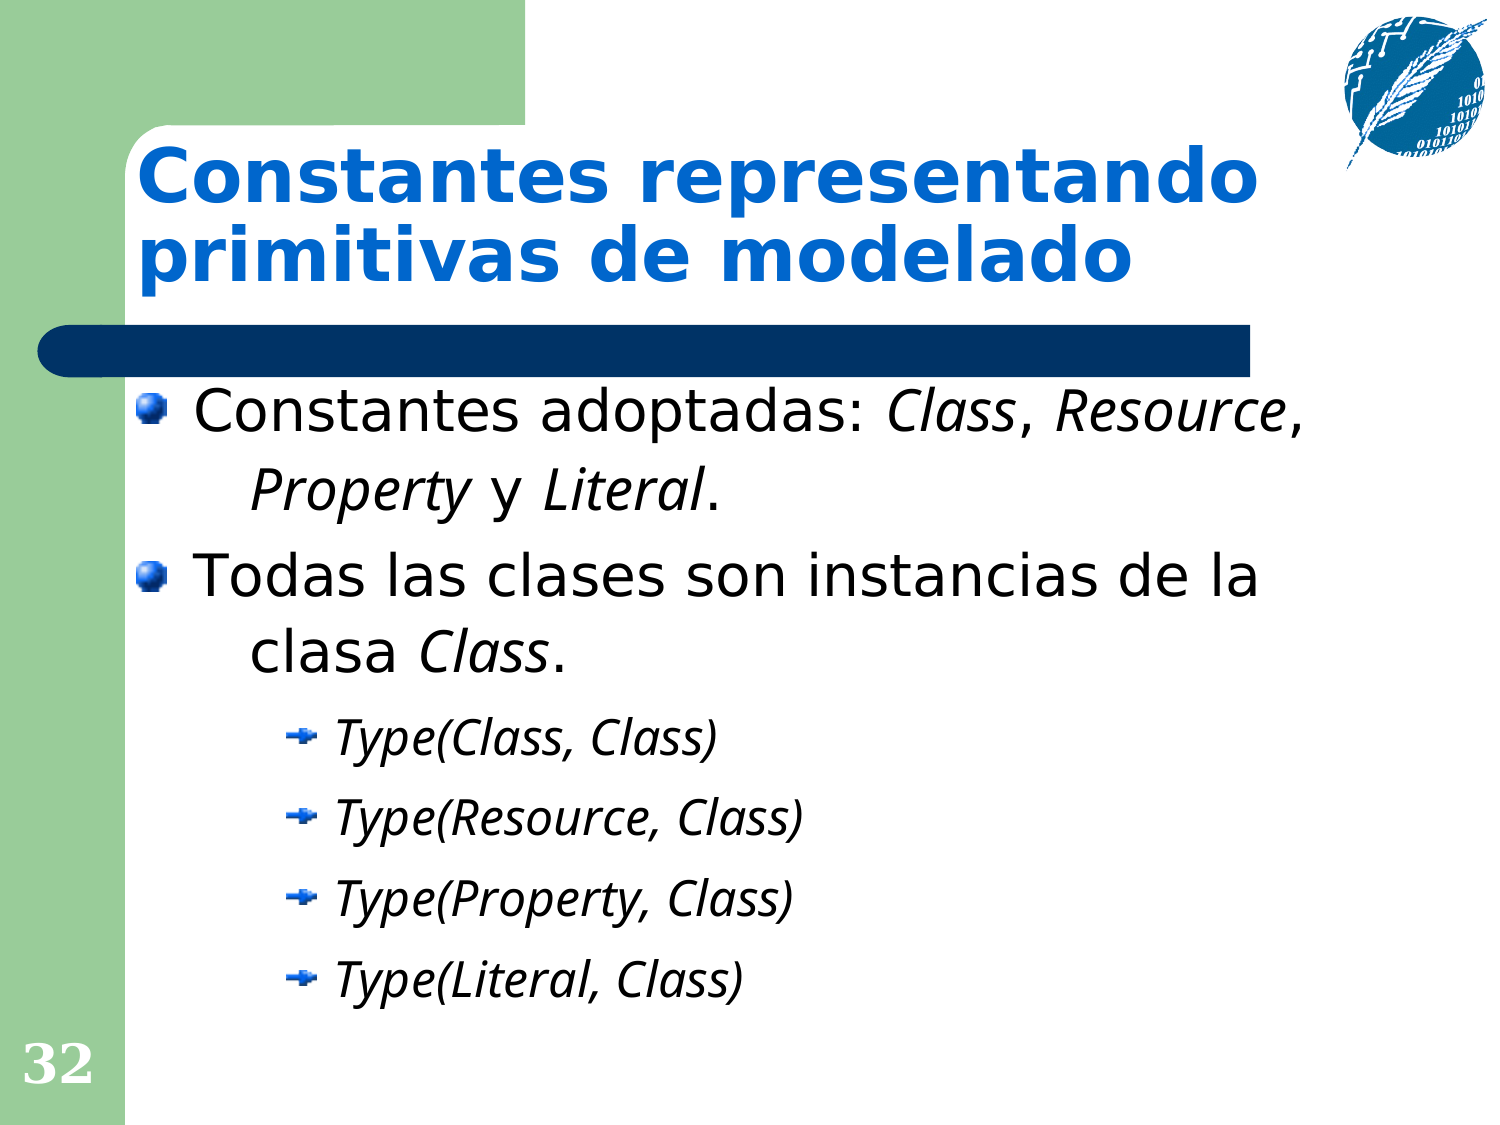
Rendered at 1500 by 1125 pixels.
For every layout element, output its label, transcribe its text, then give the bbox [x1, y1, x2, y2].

picture [1436, 127, 1450, 136]
title Constantes representando primitivas de modelado [136, 135, 1413, 302]
picture [1427, 138, 1431, 148]
list Constantes adoptadas: Class, Resource, Property y Literal. Todas las clases son instancias de la clasa Class. Type(Class, Class) Type(Resource, Class) Type(Property, Class) Type(Literal, Class) [136, 369, 1399, 1125]
picture [1341, 15, 1487, 172]
picture [1433, 139, 1440, 147]
picture [1416, 140, 1425, 149]
